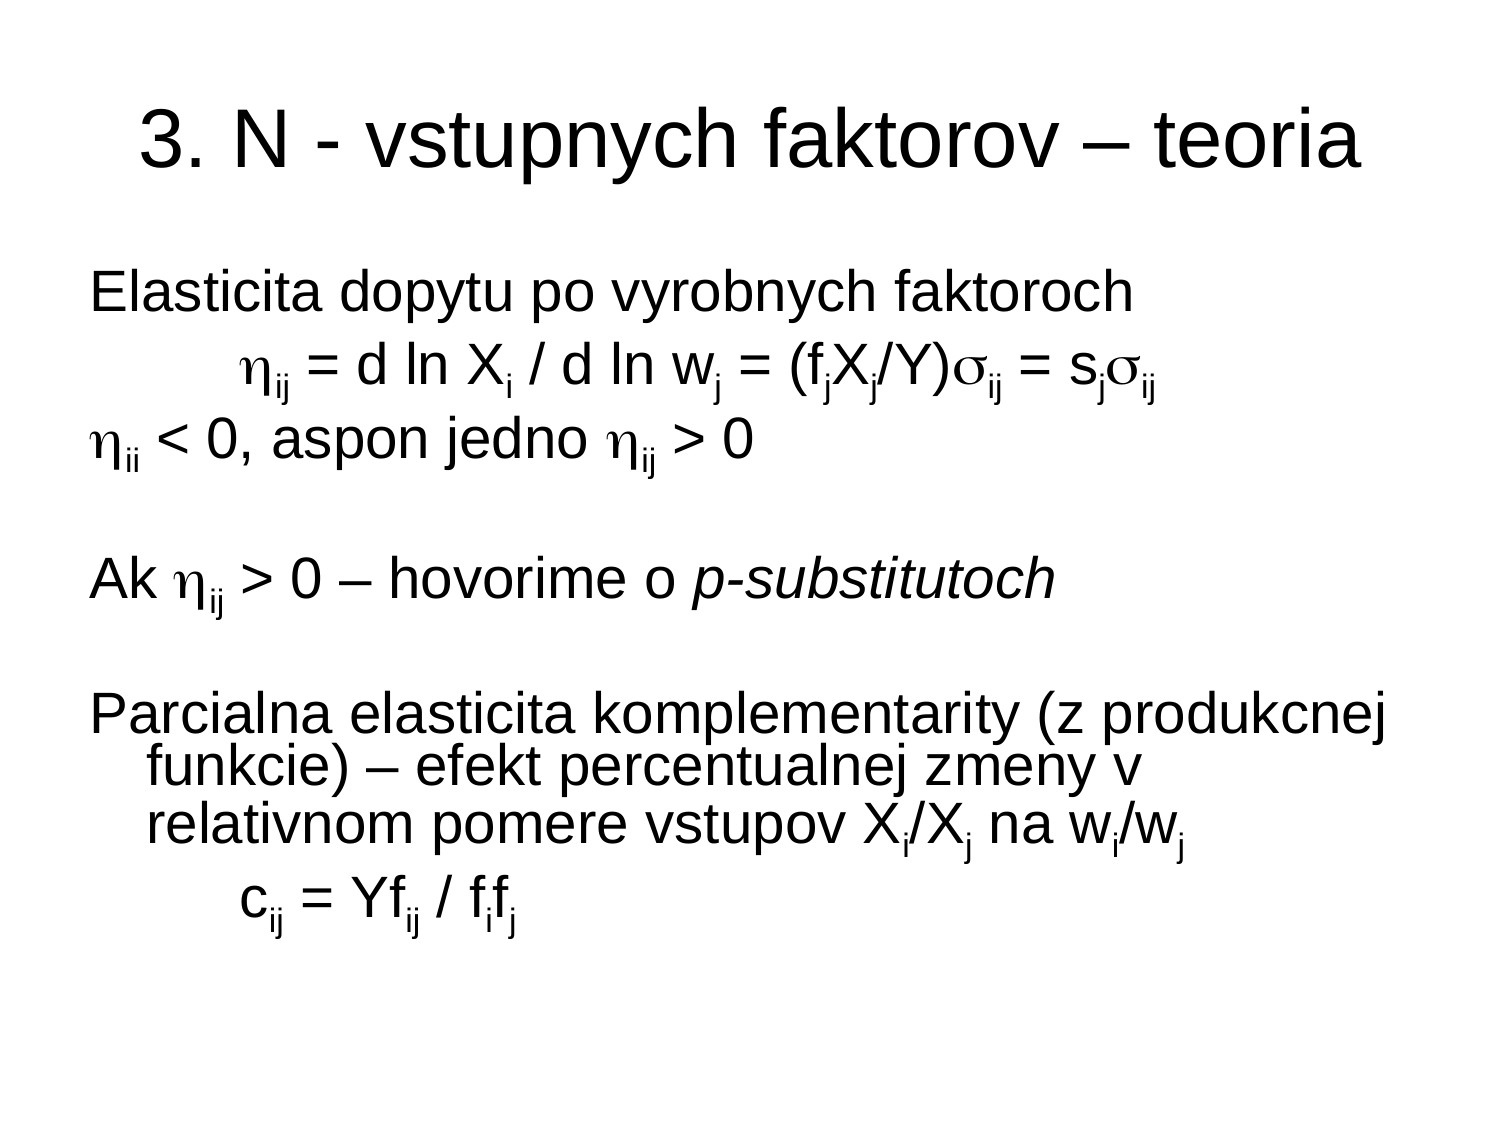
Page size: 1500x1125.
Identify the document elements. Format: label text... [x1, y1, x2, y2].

list Elasticita dopytu po vyrobnych faktoroch ij = d ln Xi / d ln wj = (fjXj/Y)ij = sjij ii < 0, aspon jedno ij > 0 Ak ij > 0 – hovorime o p-substitutoch Parcialna elasticita komplementarity (z produkcnej funkcie) – efekt percentualnej zmeny v relativnom pomere vstupov Xi/Xj na wi/wj cij = Yfij / fifj [75, 262, 1426, 1006]
title 3. N - vstupnych faktorov – teoria [75, 45, 1426, 233]
